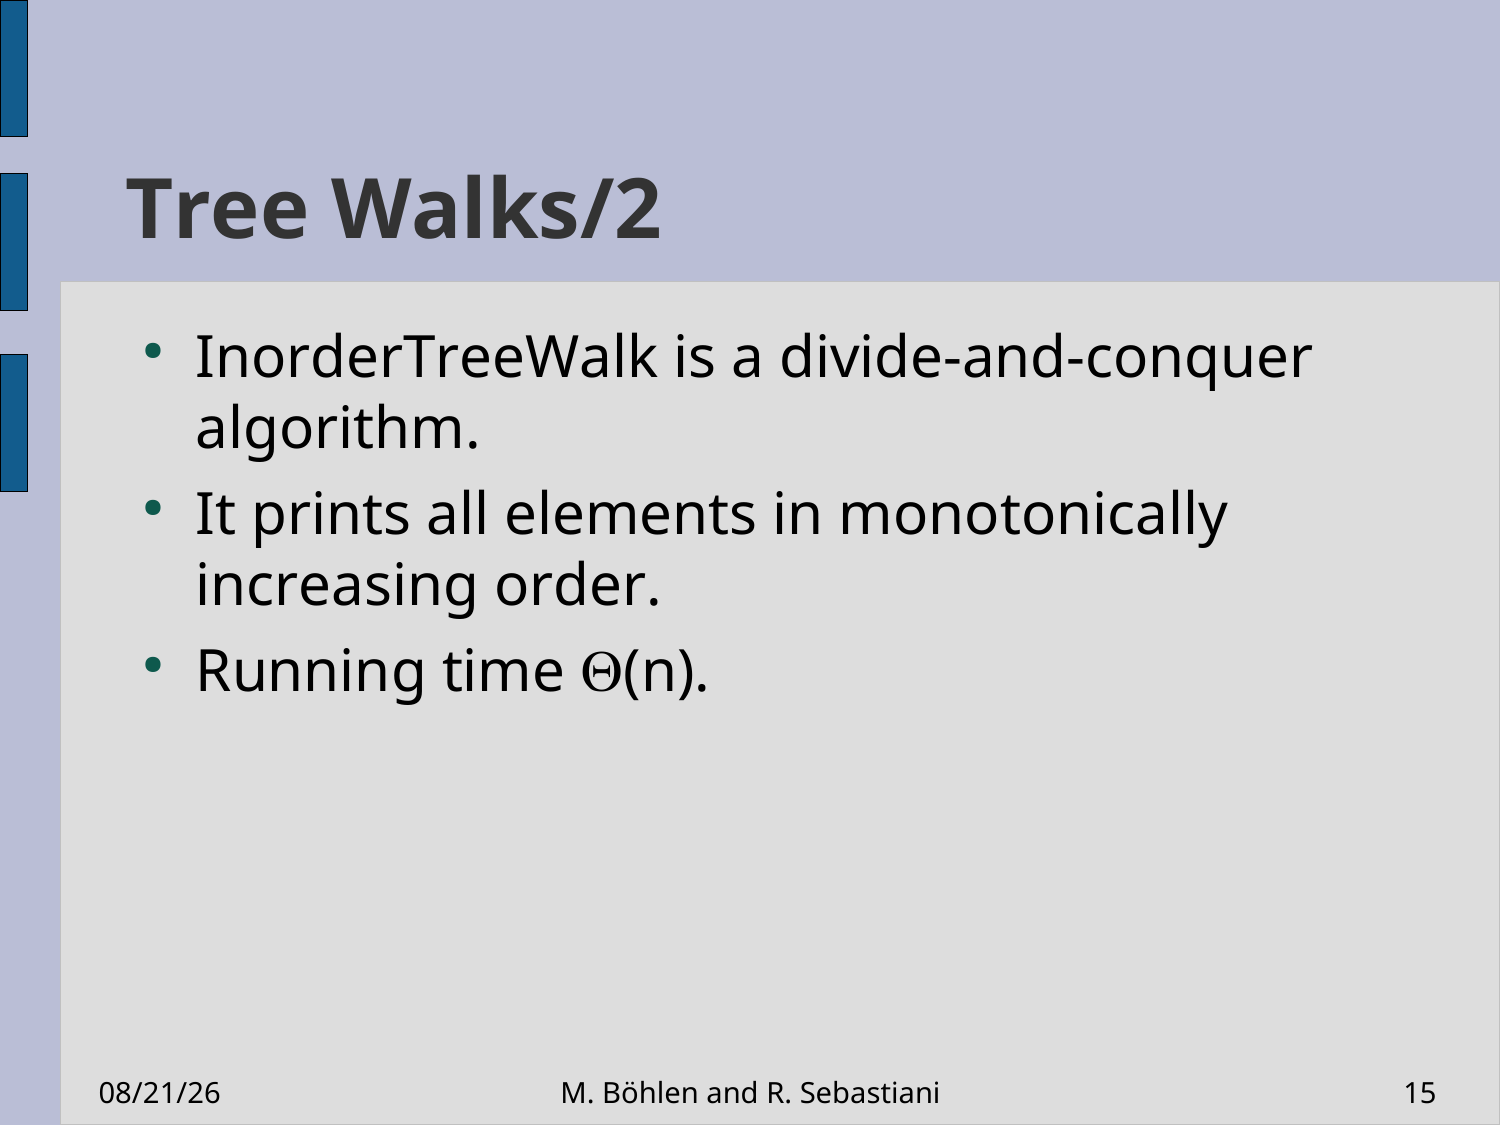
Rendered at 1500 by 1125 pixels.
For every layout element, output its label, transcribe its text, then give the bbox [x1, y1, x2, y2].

list InorderTreeWalk is a divide-and-conquer algorithm. It prints all elements in monotonically increasing order. Running time (n). [110, 312, 1392, 1037]
title Tree Walks/2 [110, 67, 1392, 271]
